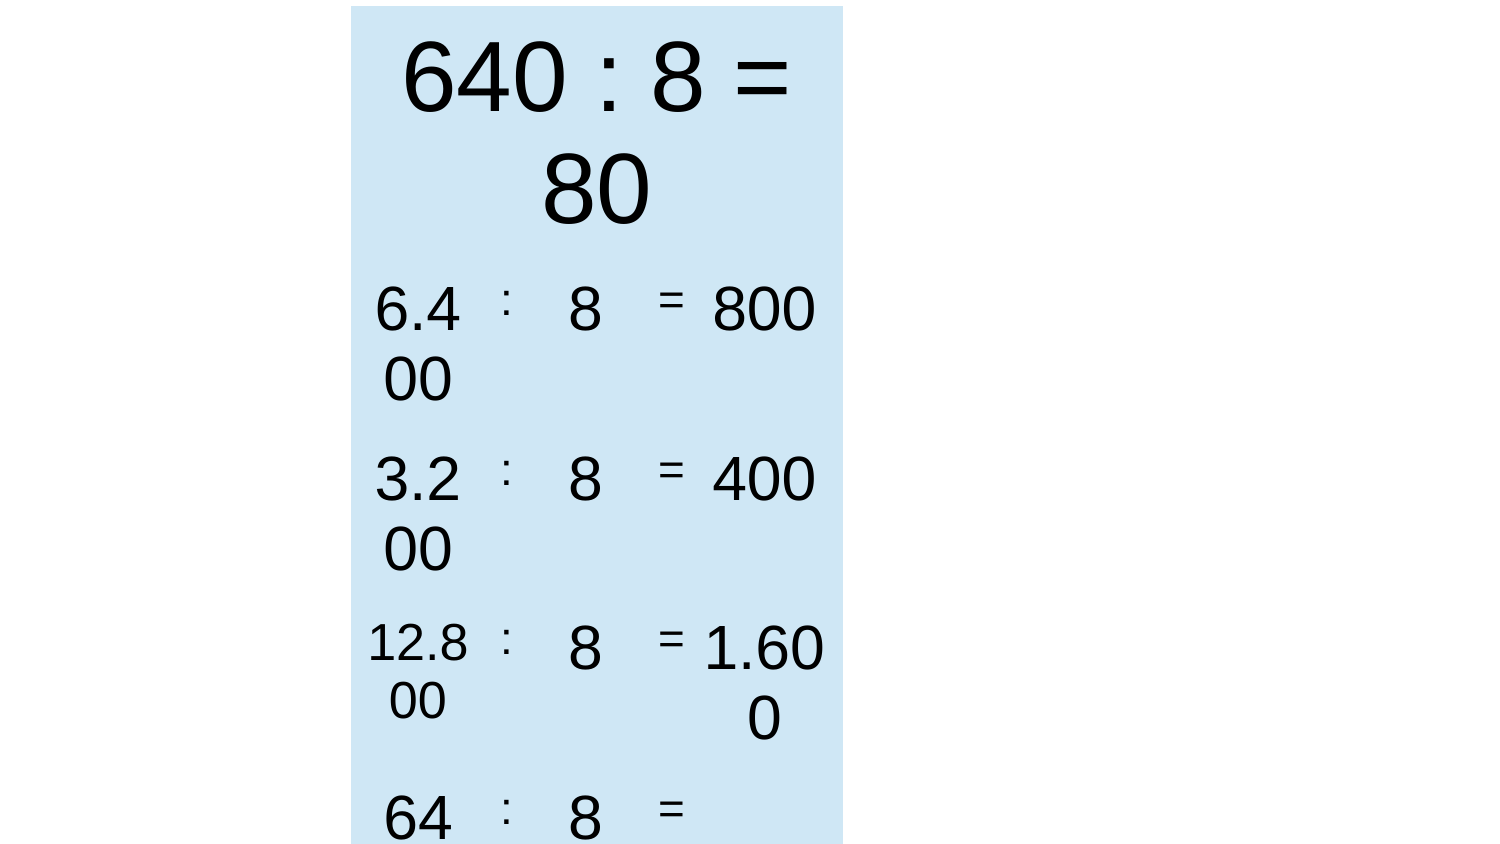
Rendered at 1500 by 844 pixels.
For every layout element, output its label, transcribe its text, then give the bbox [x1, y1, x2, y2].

table_cell 400 [686, 429, 843, 598]
table_cell = [643, 598, 686, 768]
table_cell = [643, 429, 686, 598]
table_cell 1.600 [686, 598, 843, 768]
table_header 640 : 8 = 80 [351, 6, 843, 259]
table_cell : [485, 429, 528, 598]
table_cell : [485, 598, 528, 768]
table_cell 8 [528, 259, 643, 429]
table_cell [686, 768, 843, 844]
table_cell : [485, 259, 528, 429]
table_cell 6.400 [351, 259, 485, 429]
table_cell 12.800 [351, 598, 485, 768]
table_cell 3.200 [351, 429, 485, 598]
table_cell 8 [528, 768, 643, 844]
table_cell 8 [528, 598, 643, 768]
table_cell = [643, 768, 686, 844]
table_cell 64 [351, 768, 485, 844]
table_cell 8 [528, 429, 643, 598]
table_cell = [643, 259, 686, 429]
table_cell 800 [686, 259, 843, 429]
table_cell : [485, 768, 528, 844]
